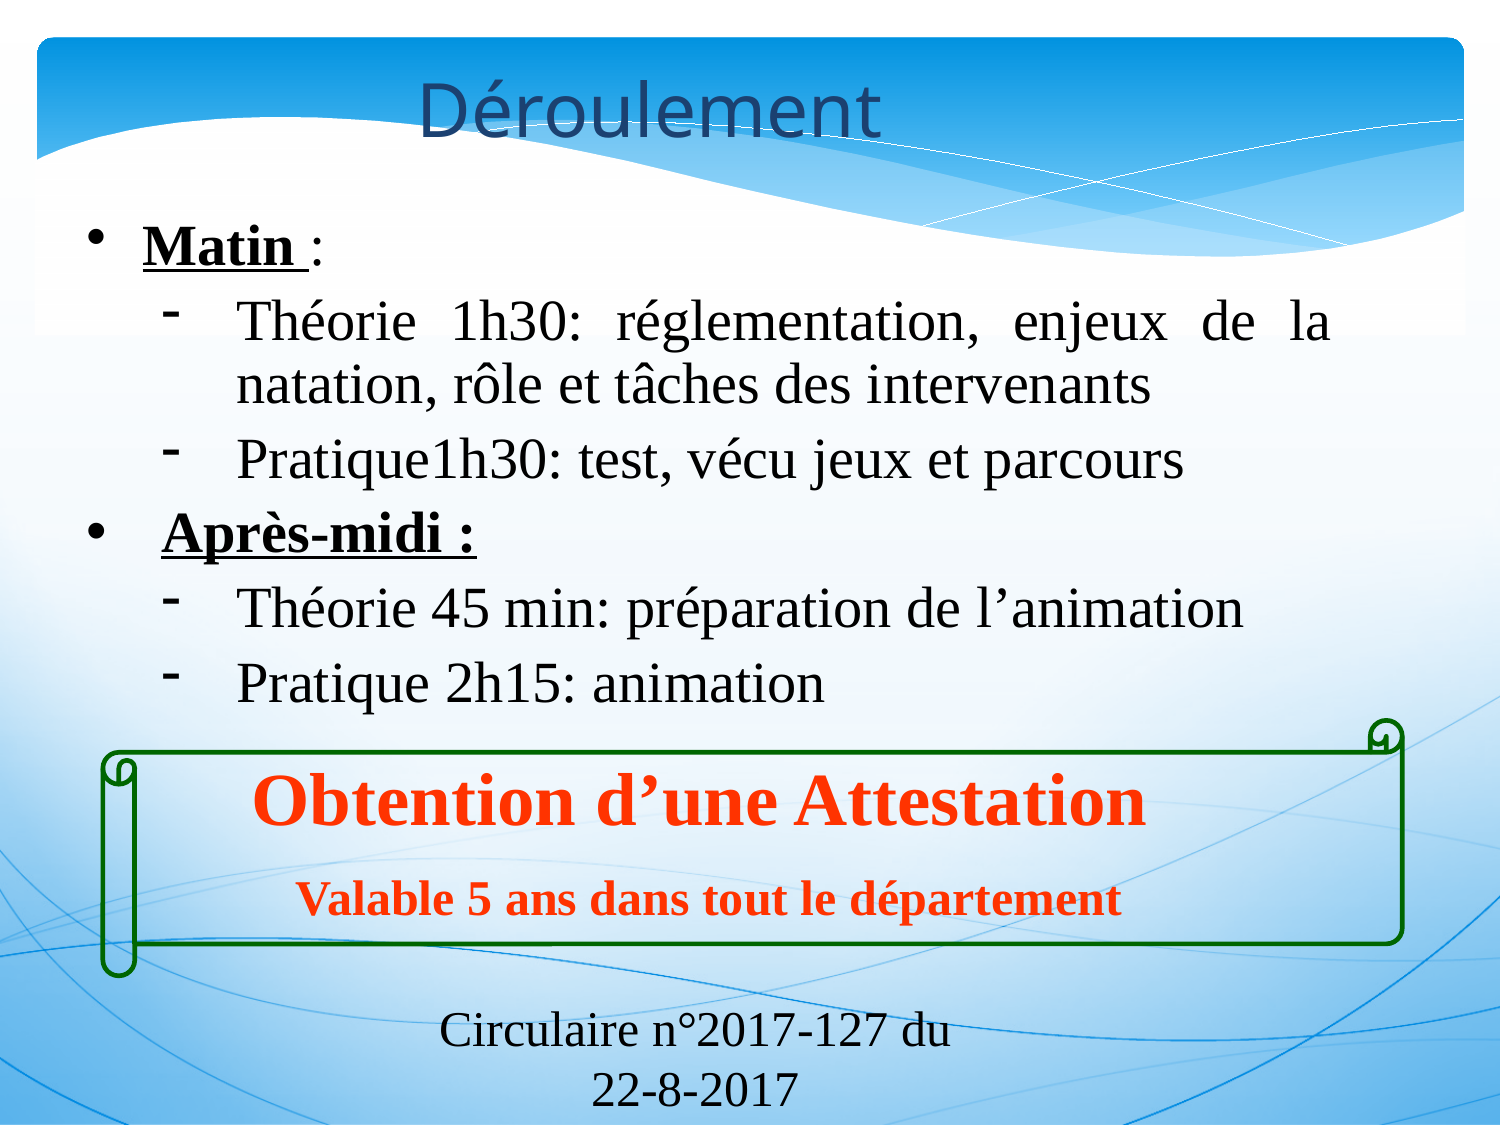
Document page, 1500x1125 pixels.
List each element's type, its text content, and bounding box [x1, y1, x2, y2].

picture [0, 0, 1500, 1125]
text_box Matin : Théorie 1h30: réglementation, enjeux de la natation, rôle et tâches des intervenants Pratique1h30: test, vécu jeux et parcours Après-midi : Théorie 45 min: préparation de l’animation Pratique 2h15: animation [71, 934, 1347, 1091]
text_box Déroulement [100, 54, 1199, 208]
text_box Obtention d’une Attestation Valable 5 ans dans tout le département [71, 743, 1348, 934]
text_box Circulaire n°2017-127 du 22-8-2017 [407, 988, 984, 1124]
text_box Matin : Théorie 1h30: réglementation, enjeux de la natation, rôle et tâches des intervenants Pratique1h30: test, vécu jeux et parcours Après-midi : Théorie 45 min: préparation de l’animation Pratique 2h15: animation [71, 208, 1347, 743]
text_box Matin : Théorie 1h30: réglementation, enjeux de la natation, rôle et tâches des intervenants Pratique1h30: test, vécu jeux et parcours Après-midi : Théorie 45 min: préparation de l’animation Pratique 2h15: animation [137, 934, 1347, 941]
